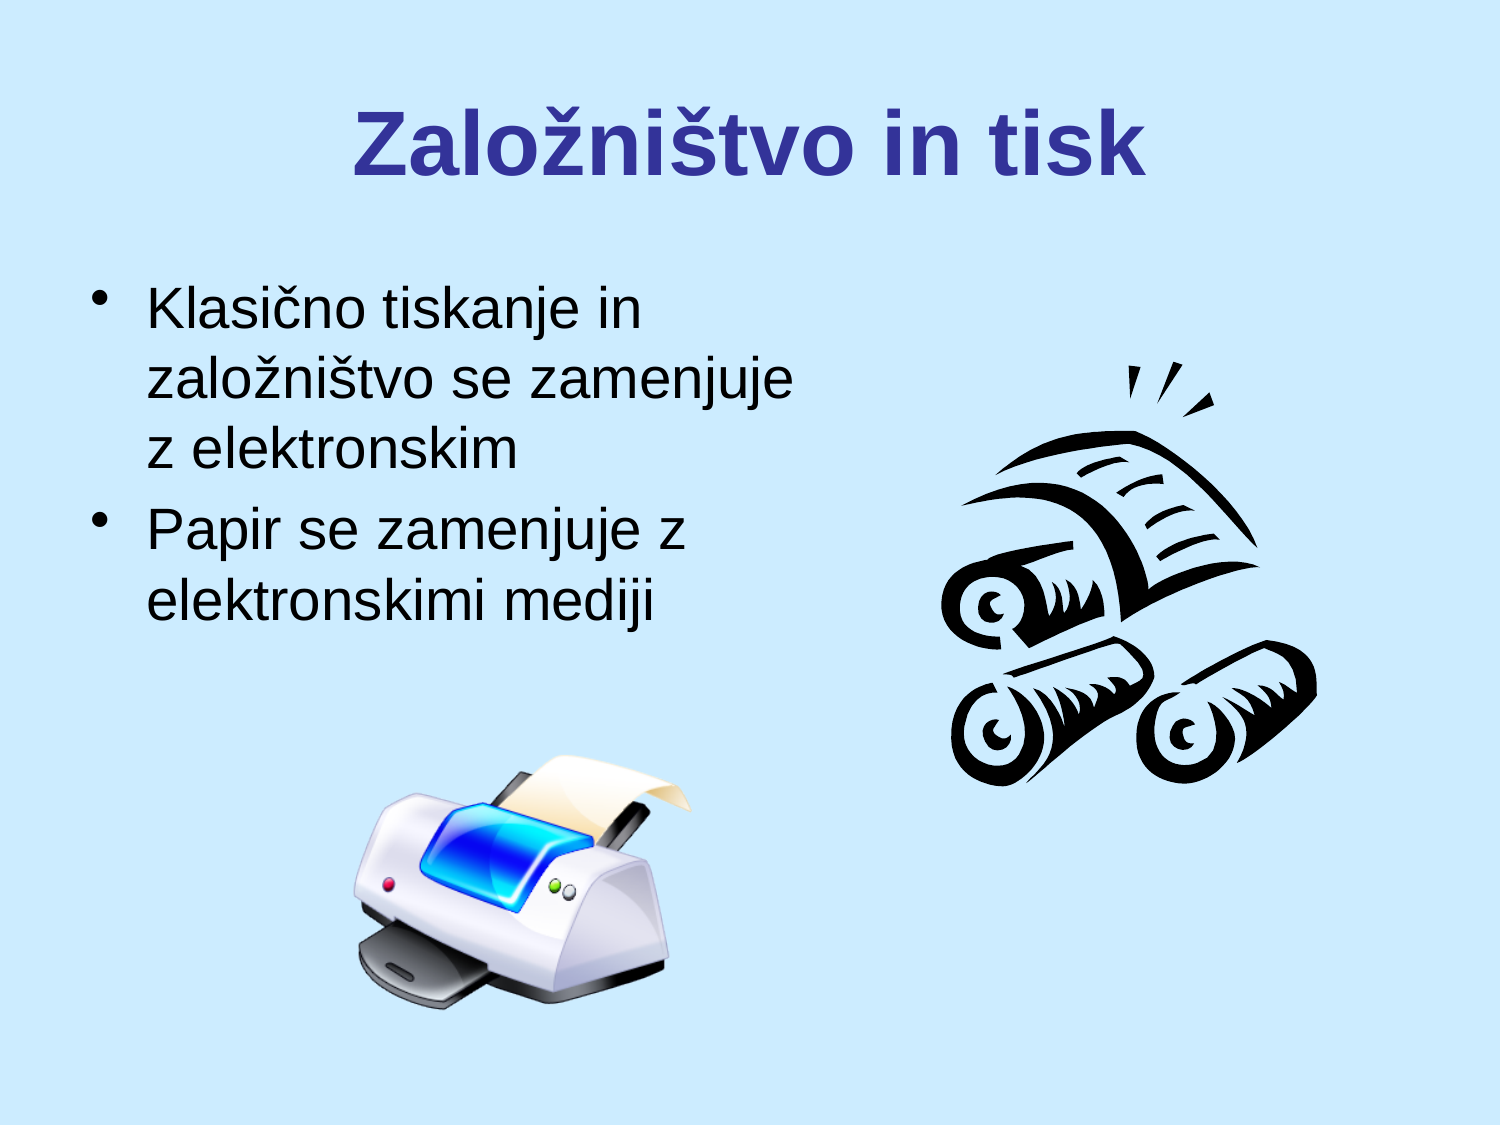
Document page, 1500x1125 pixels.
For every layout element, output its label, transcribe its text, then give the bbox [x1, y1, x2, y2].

list Klasično tiskanje in založništvo se zamenjuje z elektronskim Papir se zamenjuje z elektronskimi mediji [75, 262, 857, 728]
picture [336, 704, 696, 1063]
title Založništvo in tisk [75, 45, 1425, 233]
picture [939, 361, 1329, 787]
